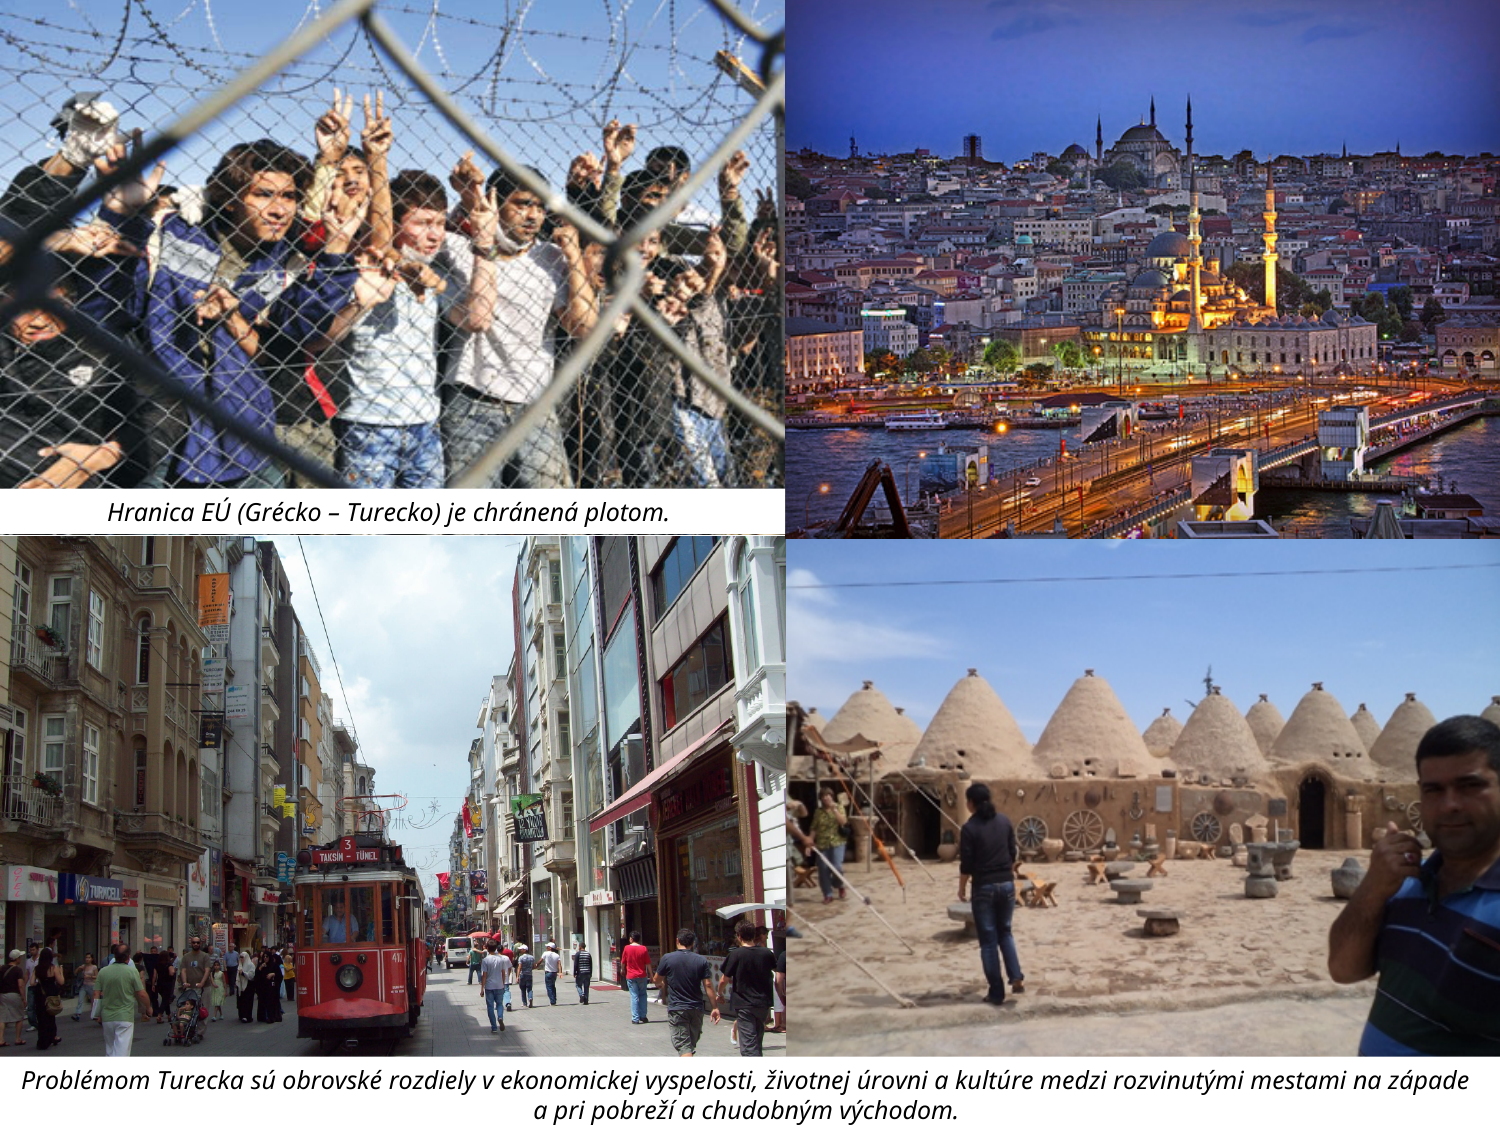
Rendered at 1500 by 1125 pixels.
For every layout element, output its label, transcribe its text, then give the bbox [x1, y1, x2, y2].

text_box Hranica EÚ (Grécko – Turecko) je chránená plotom. [0, 488, 786, 534]
picture [0, 0, 1500, 1056]
text_box Problémom Turecka sú obrovské rozdiely v ekonomickej vyspelosti, životnej úrovni a kultúre medzi rozvinutými mestami na západe a pri pobreží a chudobným východom. [0, 1056, 1500, 1125]
